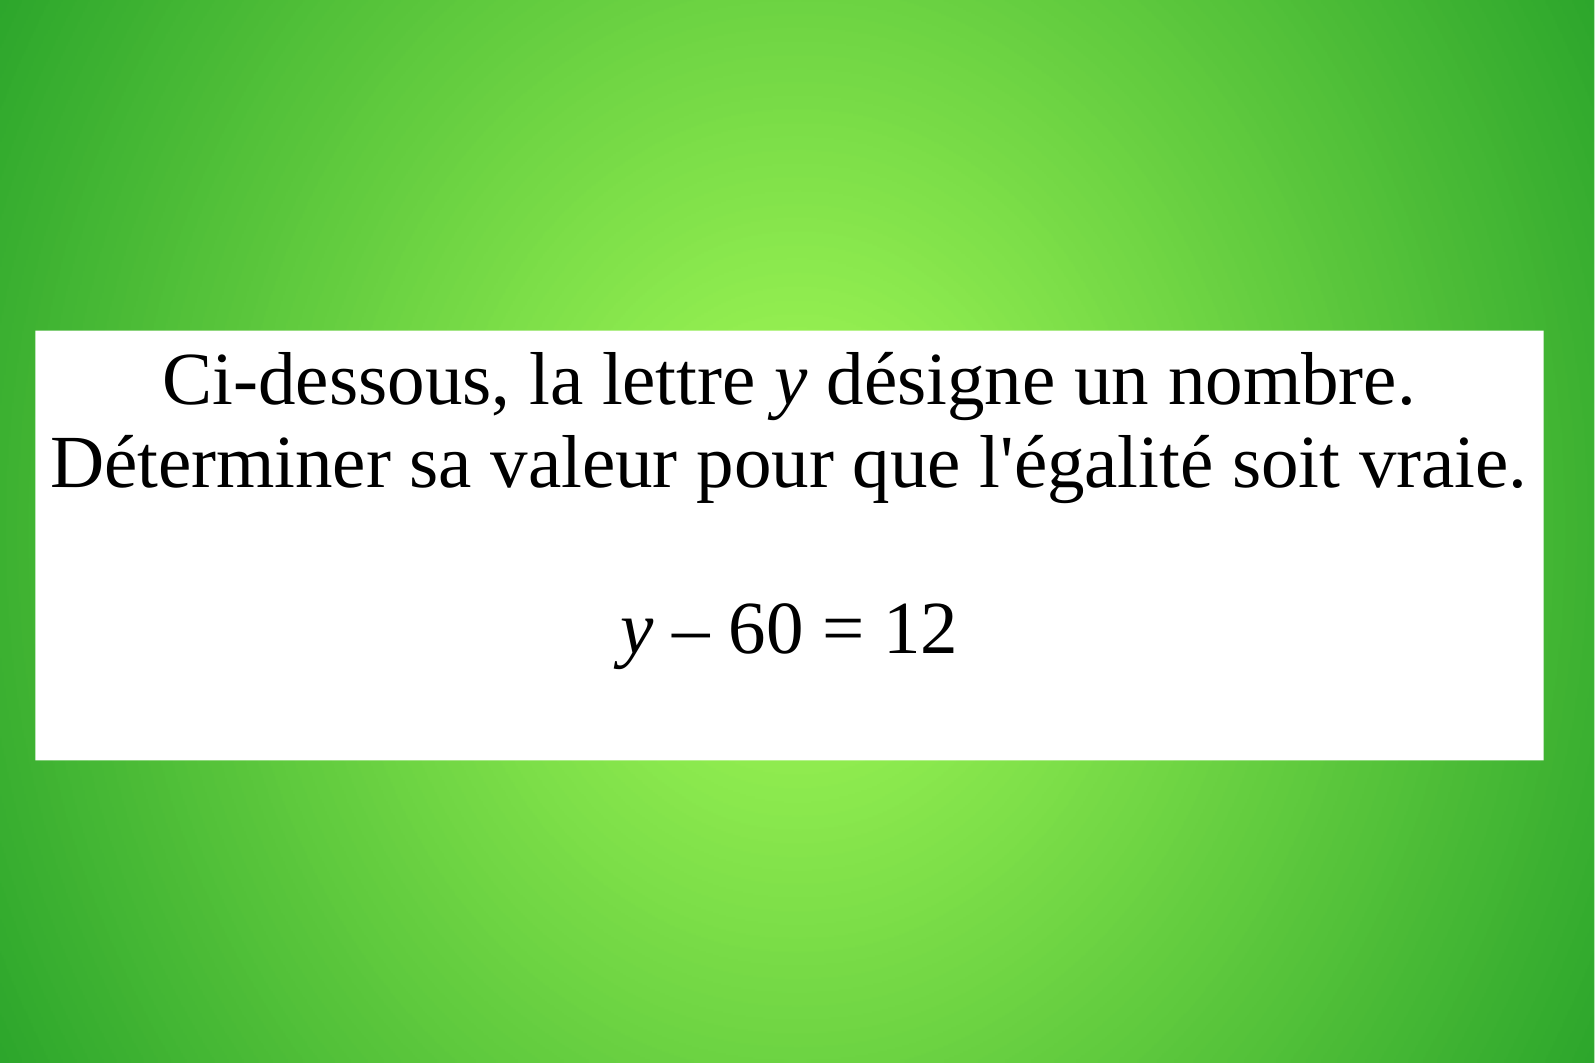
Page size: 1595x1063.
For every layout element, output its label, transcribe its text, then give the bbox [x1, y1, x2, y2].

picture [0, 0, 1595, 1063]
text_box Ci-dessous, la lettre y désigne un nombre. Déterminer sa valeur pour que l'égalité soit vraie. y – 60 = 12 [35, 330, 1544, 761]
